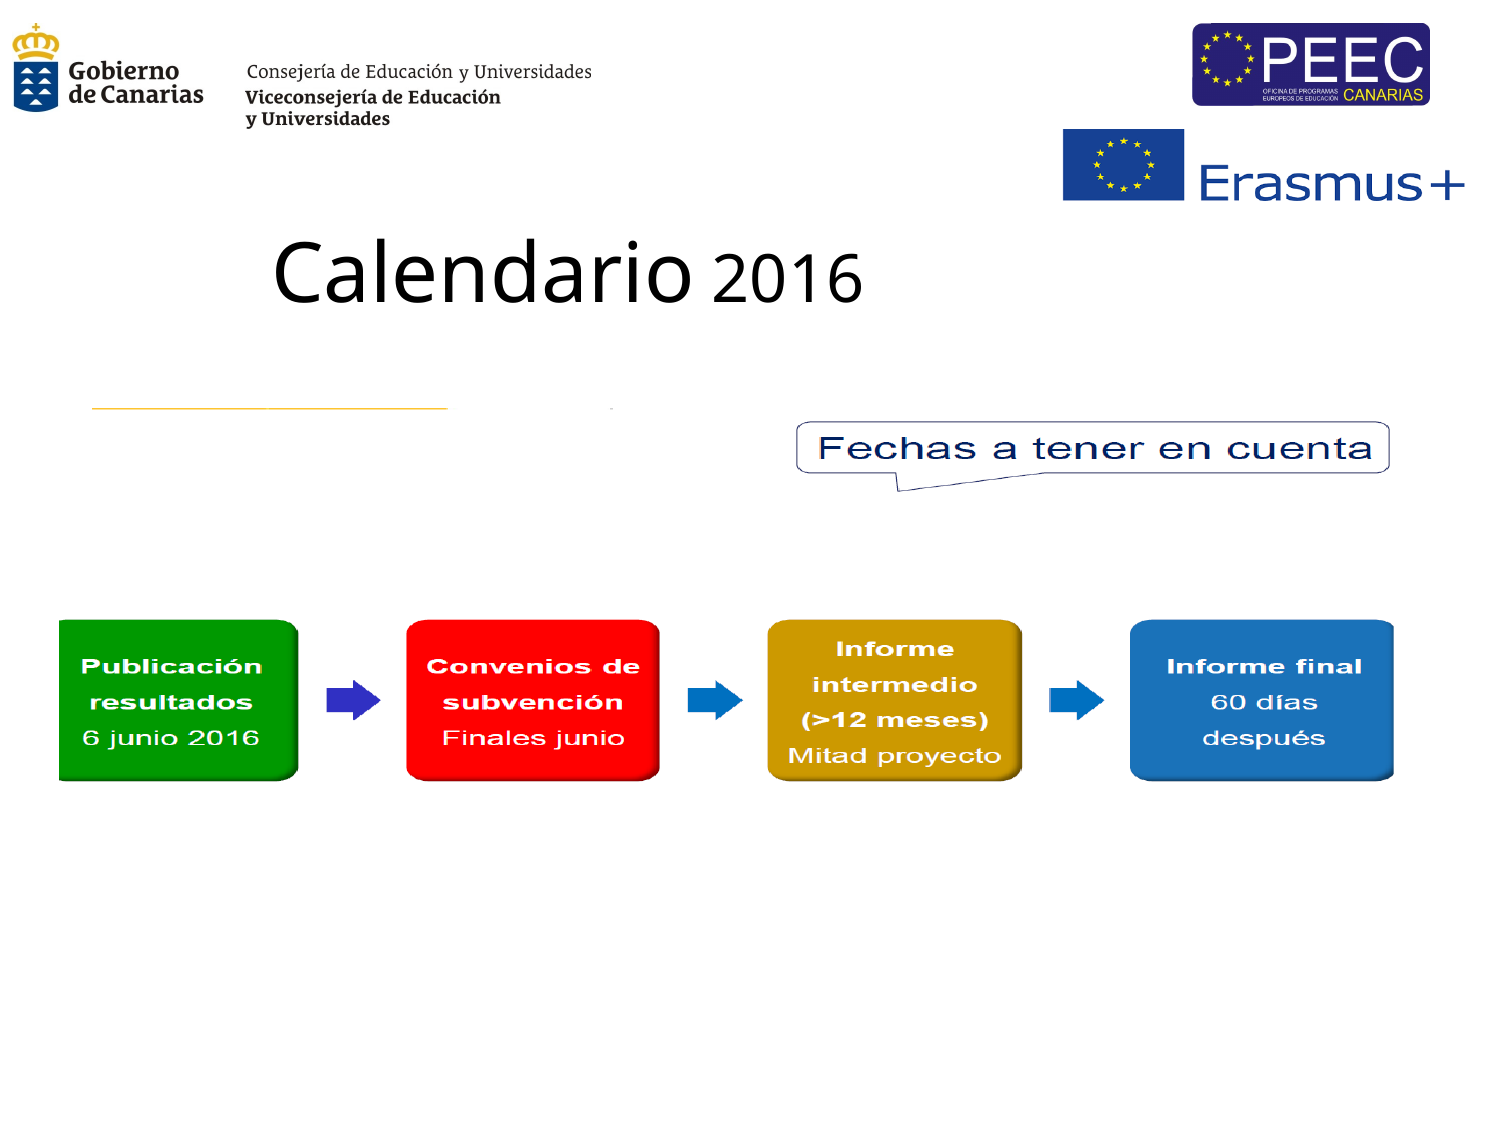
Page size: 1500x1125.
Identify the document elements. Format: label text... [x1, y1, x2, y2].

text_box Calendario 2016 [96, 212, 1040, 325]
picture [12, 23, 591, 130]
picture [1062, 129, 1465, 201]
picture [59, 408, 1394, 993]
picture [1192, 23, 1430, 106]
